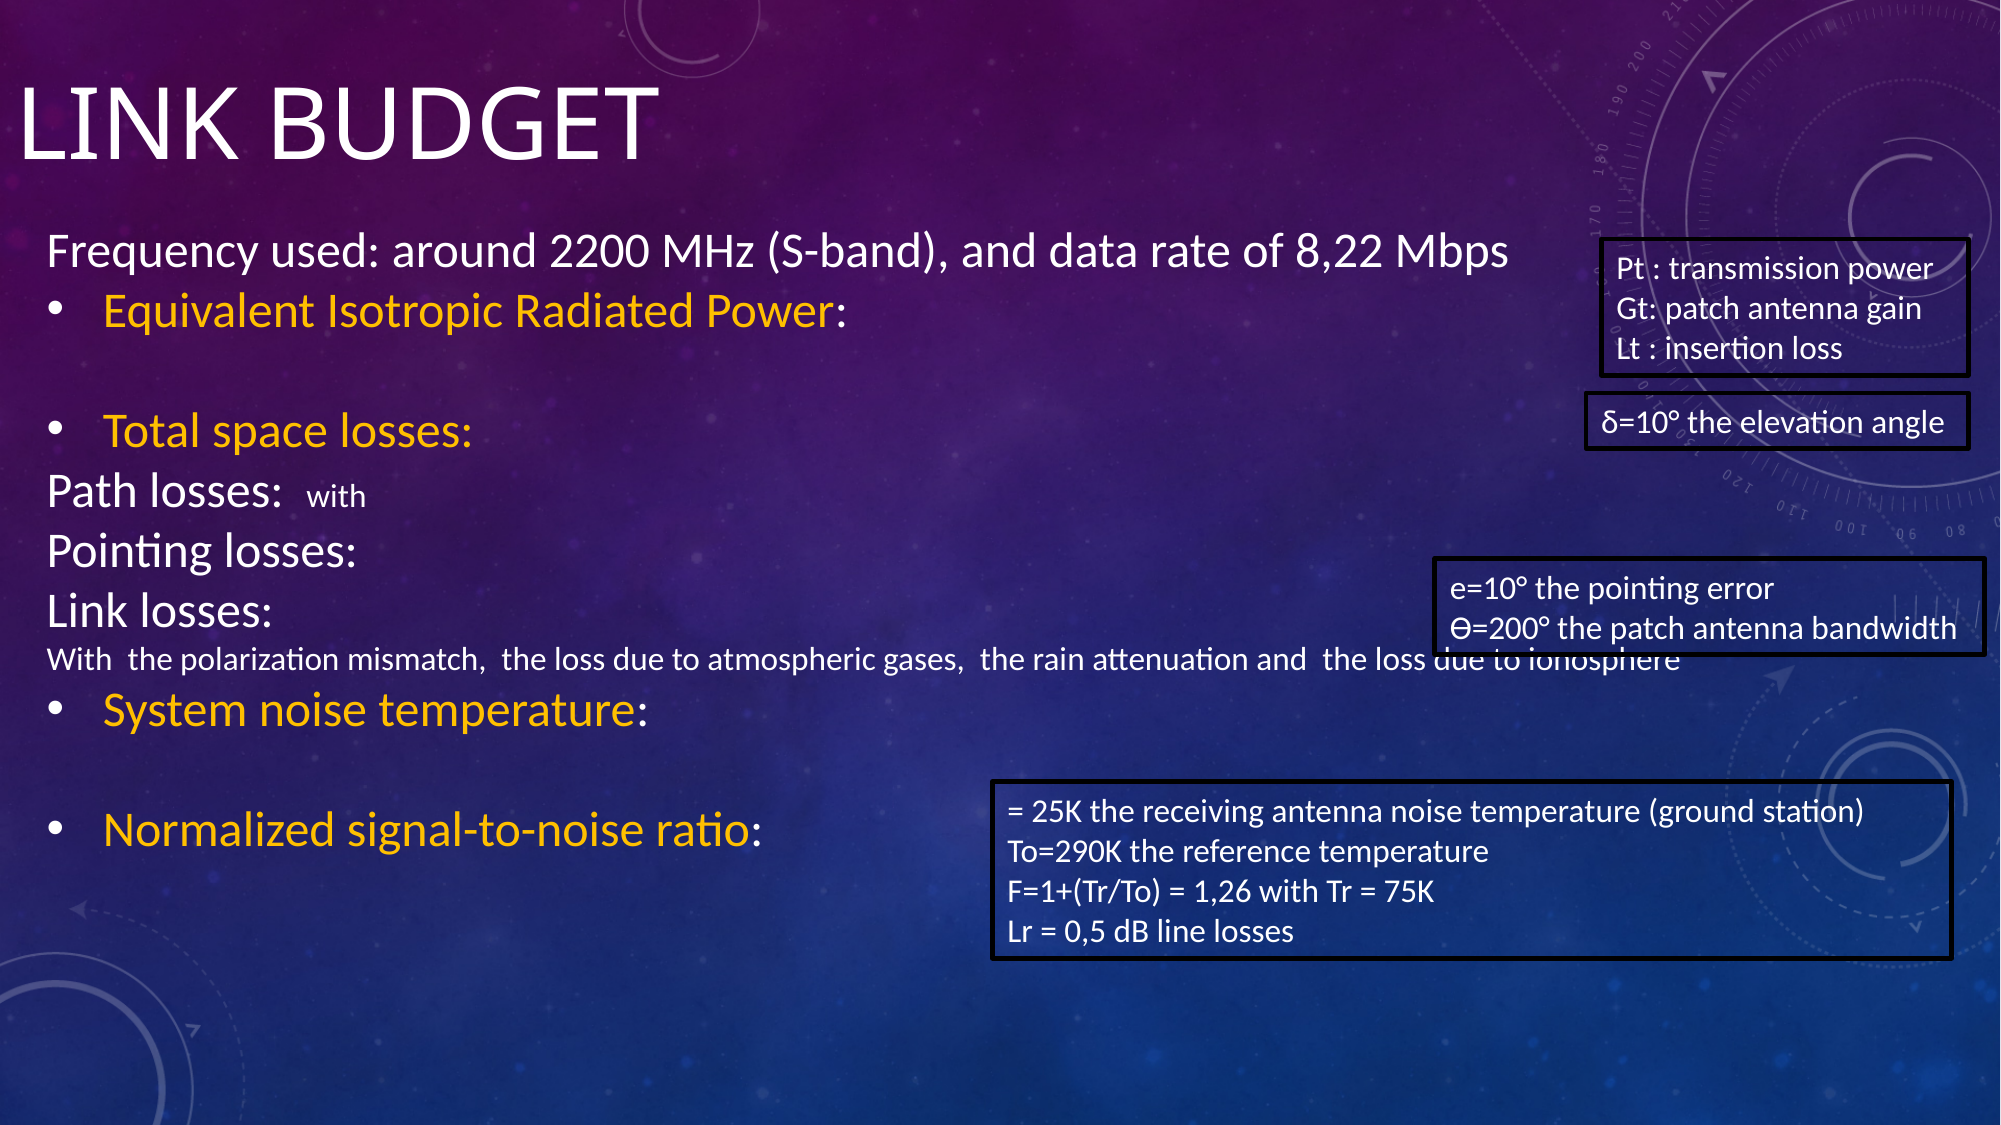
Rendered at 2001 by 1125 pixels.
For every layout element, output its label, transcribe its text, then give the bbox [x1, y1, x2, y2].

text_box Pt : transmission power Gt: patch antenna gain Lt : insertion loss [1601, 238, 1969, 376]
title Link budget [0, 0, 1662, 239]
text_box Frequency used: around 2200 MHz (S-band), and data rate of 8,22 Mbps Equivalent Isotropic Radiated Power: Total space losses: Path losses: with Pointing losses: Link losses: With the polarization mismatch, the loss due to atmospheric gases, the rain attenuation and the loss due to ionosphere System noise temperature: Normalized signal-to-noise ratio: [31, 209, 1969, 1086]
text_box = 25K the receiving antenna noise temperature (ground station) To=290K the reference temperature F=1+(Tr/To) = 1,26 with Tr = 75K Lr = 0,5 dB line losses [992, 781, 1952, 959]
text_box δ=10° the elevation angle [1586, 392, 1969, 449]
text_box e=10° the pointing error ϴ=200° the patch antenna bandwidth [1434, 558, 1985, 655]
